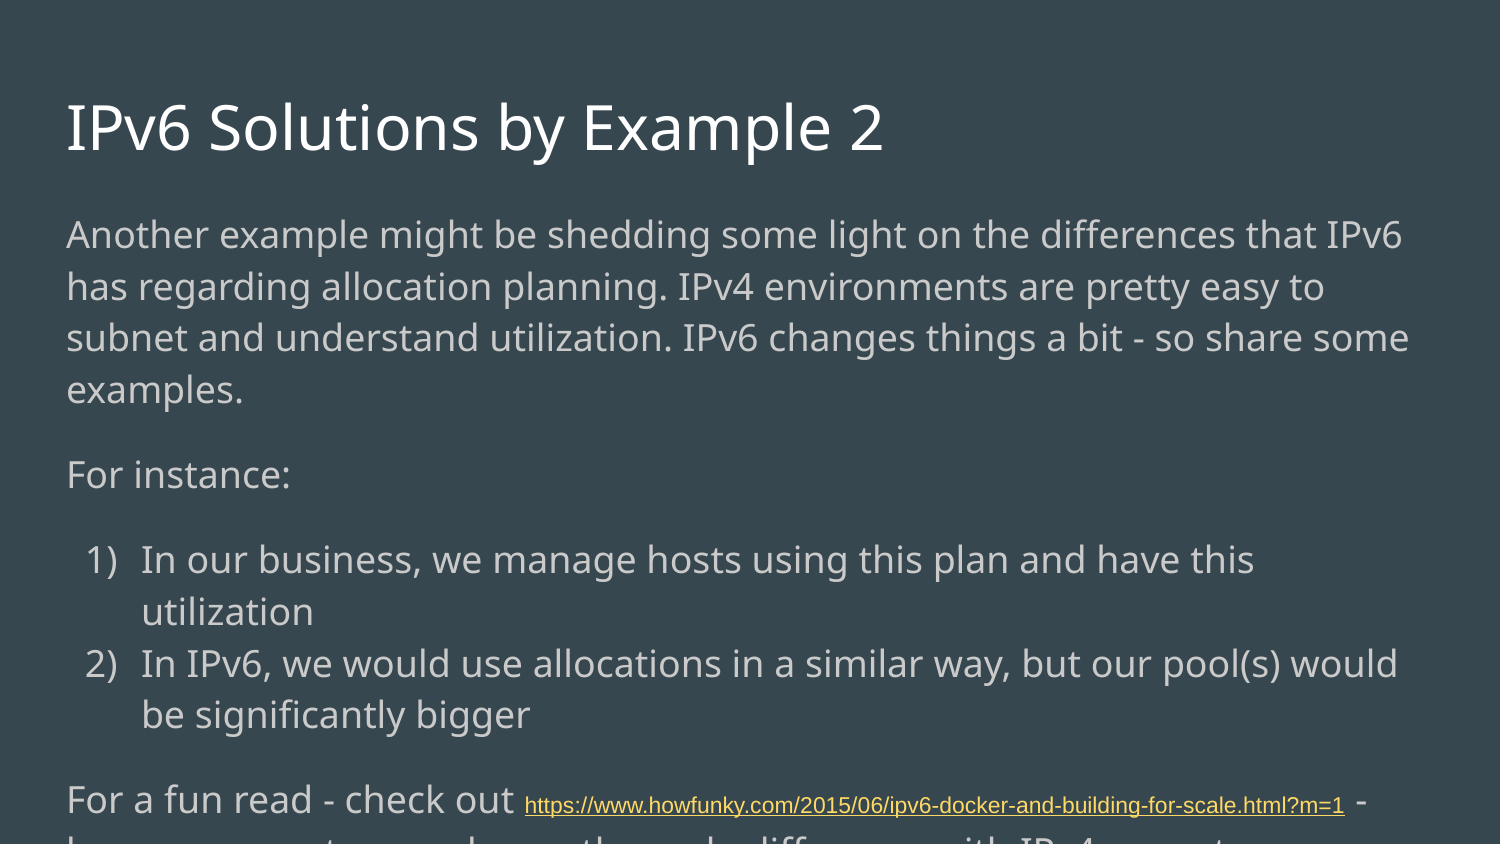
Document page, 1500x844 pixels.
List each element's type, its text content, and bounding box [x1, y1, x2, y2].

list Another example might be shedding some light on the differences that IPv6 has regarding allocation planning. IPv4 environments are pretty easy to subnet and understand utilization. IPv6 changes things a bit - so share some examples. For instance: In our business, we manage hosts using this plan and have this utilization In IPv6, we would use allocations in a similar way, but our pool(s) would be significantly bigger For a fun read - check out https://www.howfunky.com/2015/06/ipv6-docker-and-building-for-scale.html?m=1 - has some great examples on the scale difference with IPv4 runout [51, 189, 1449, 750]
title IPv6 Solutions by Example 2 [51, 72, 1449, 167]
